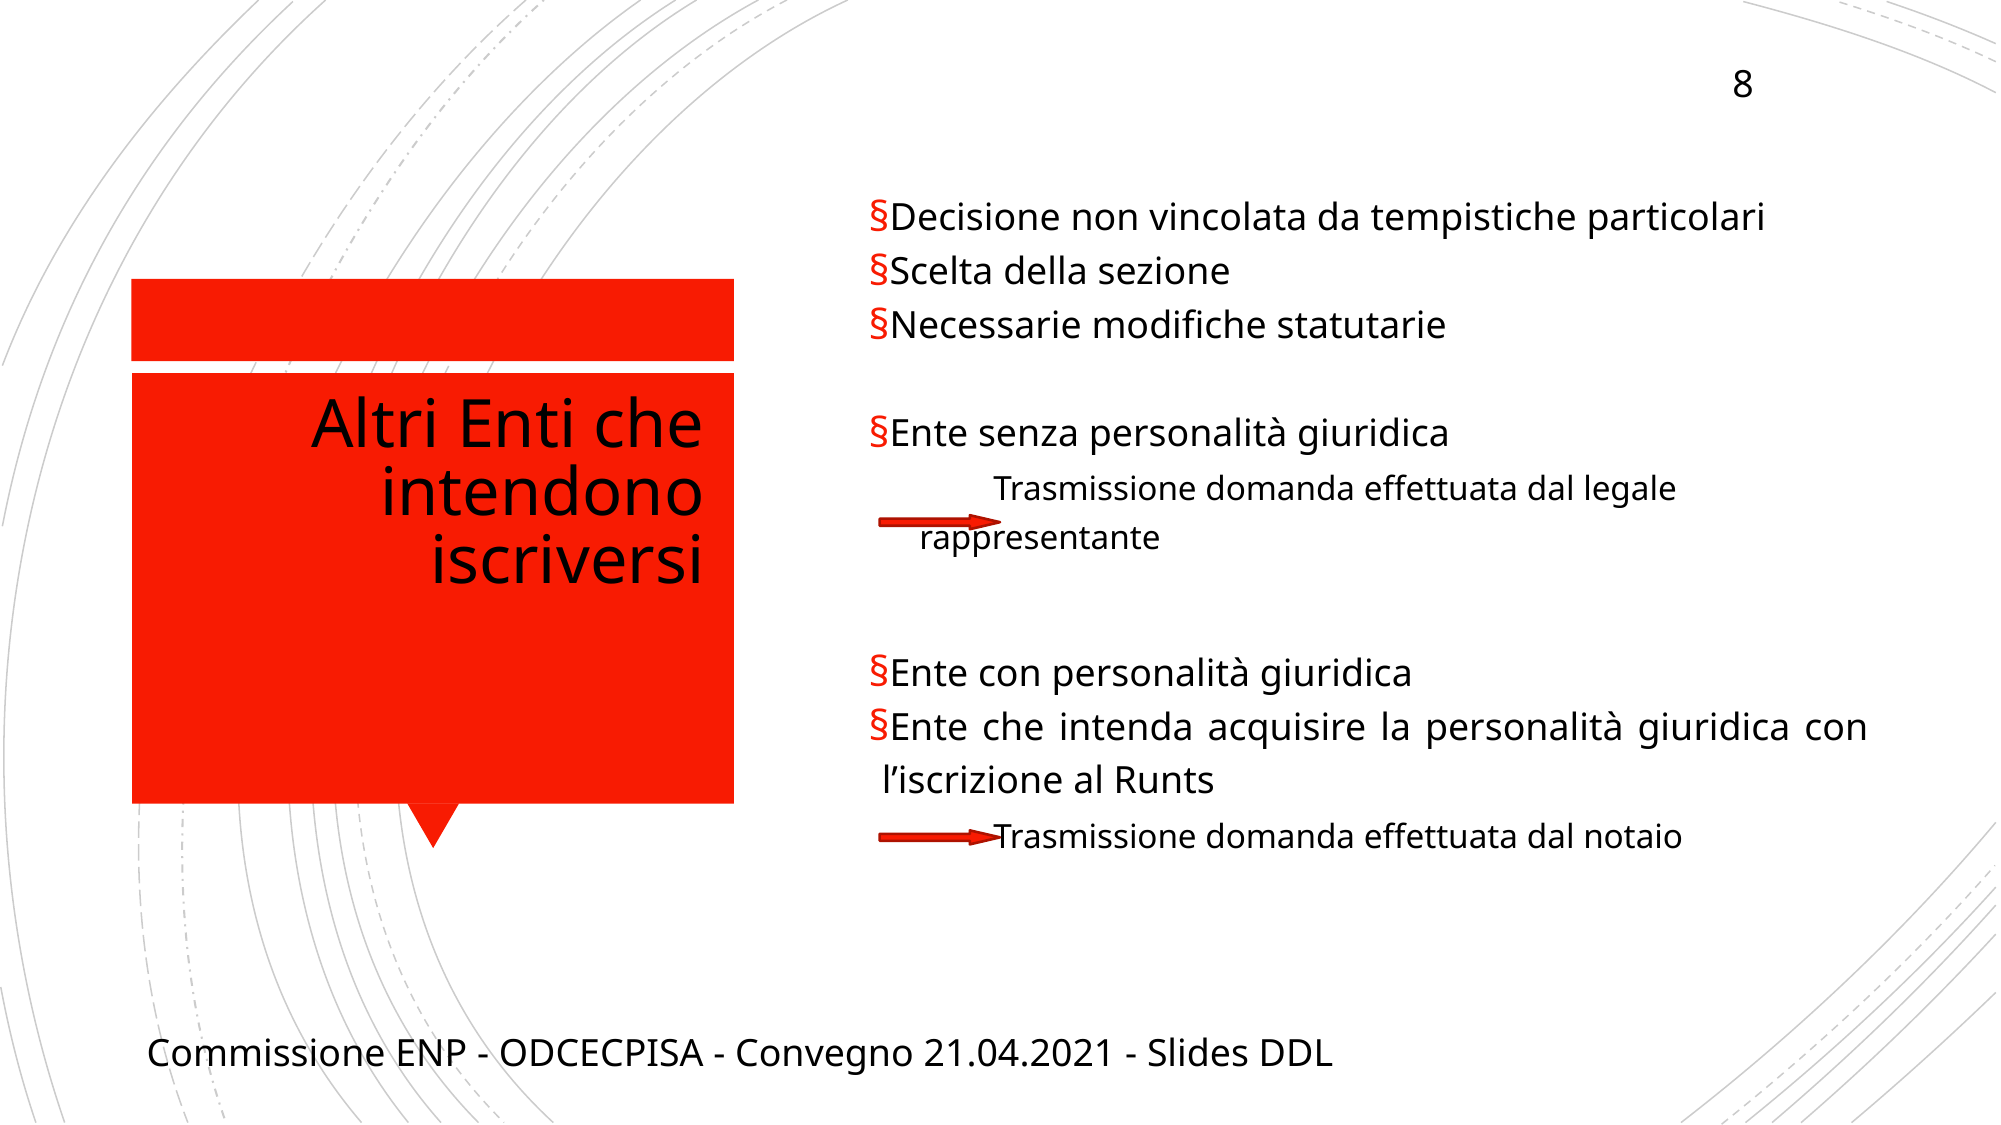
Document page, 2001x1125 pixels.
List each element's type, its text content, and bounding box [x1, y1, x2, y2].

slide_number <numero> [1717, 52, 1868, 105]
list Decisione non vincolata da tempistiche particolari Scelta della sezione Necessarie modifiche statutarie Ente senza personalità giuridica Trasmissione domanda effettuata dal legale rappresentante Ente con personalità giuridica Ente che intenda acquisire la personalità giuridica con l’iscrizione al Runts Trasmissione domanda effettuata dal notaio [853, 131, 1885, 993]
title Altri Enti che intendono iscriversi [145, 385, 720, 789]
footer Commissione ENP - ODCECPISA - Convegno 21.04.2021 - Slides DDL [131, 1021, 1869, 1074]
text_box [879, 830, 1000, 845]
text_box [879, 515, 1000, 530]
